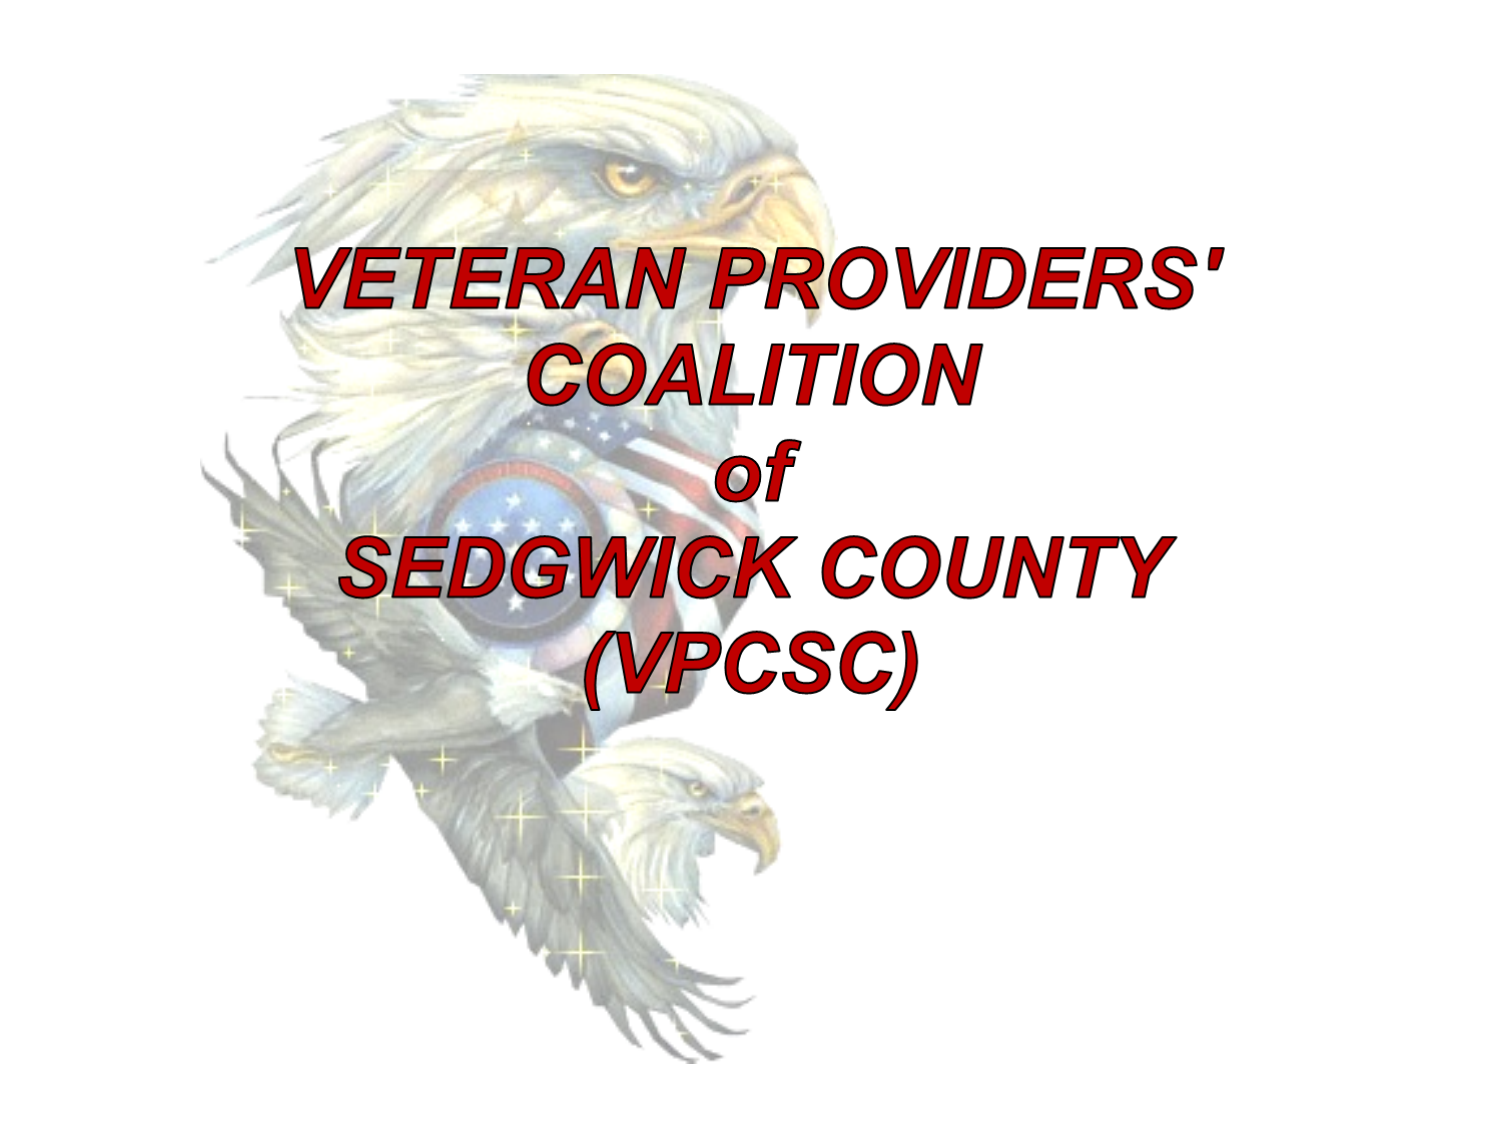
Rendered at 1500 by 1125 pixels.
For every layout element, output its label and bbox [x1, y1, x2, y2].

picture [111, 75, 1389, 1064]
